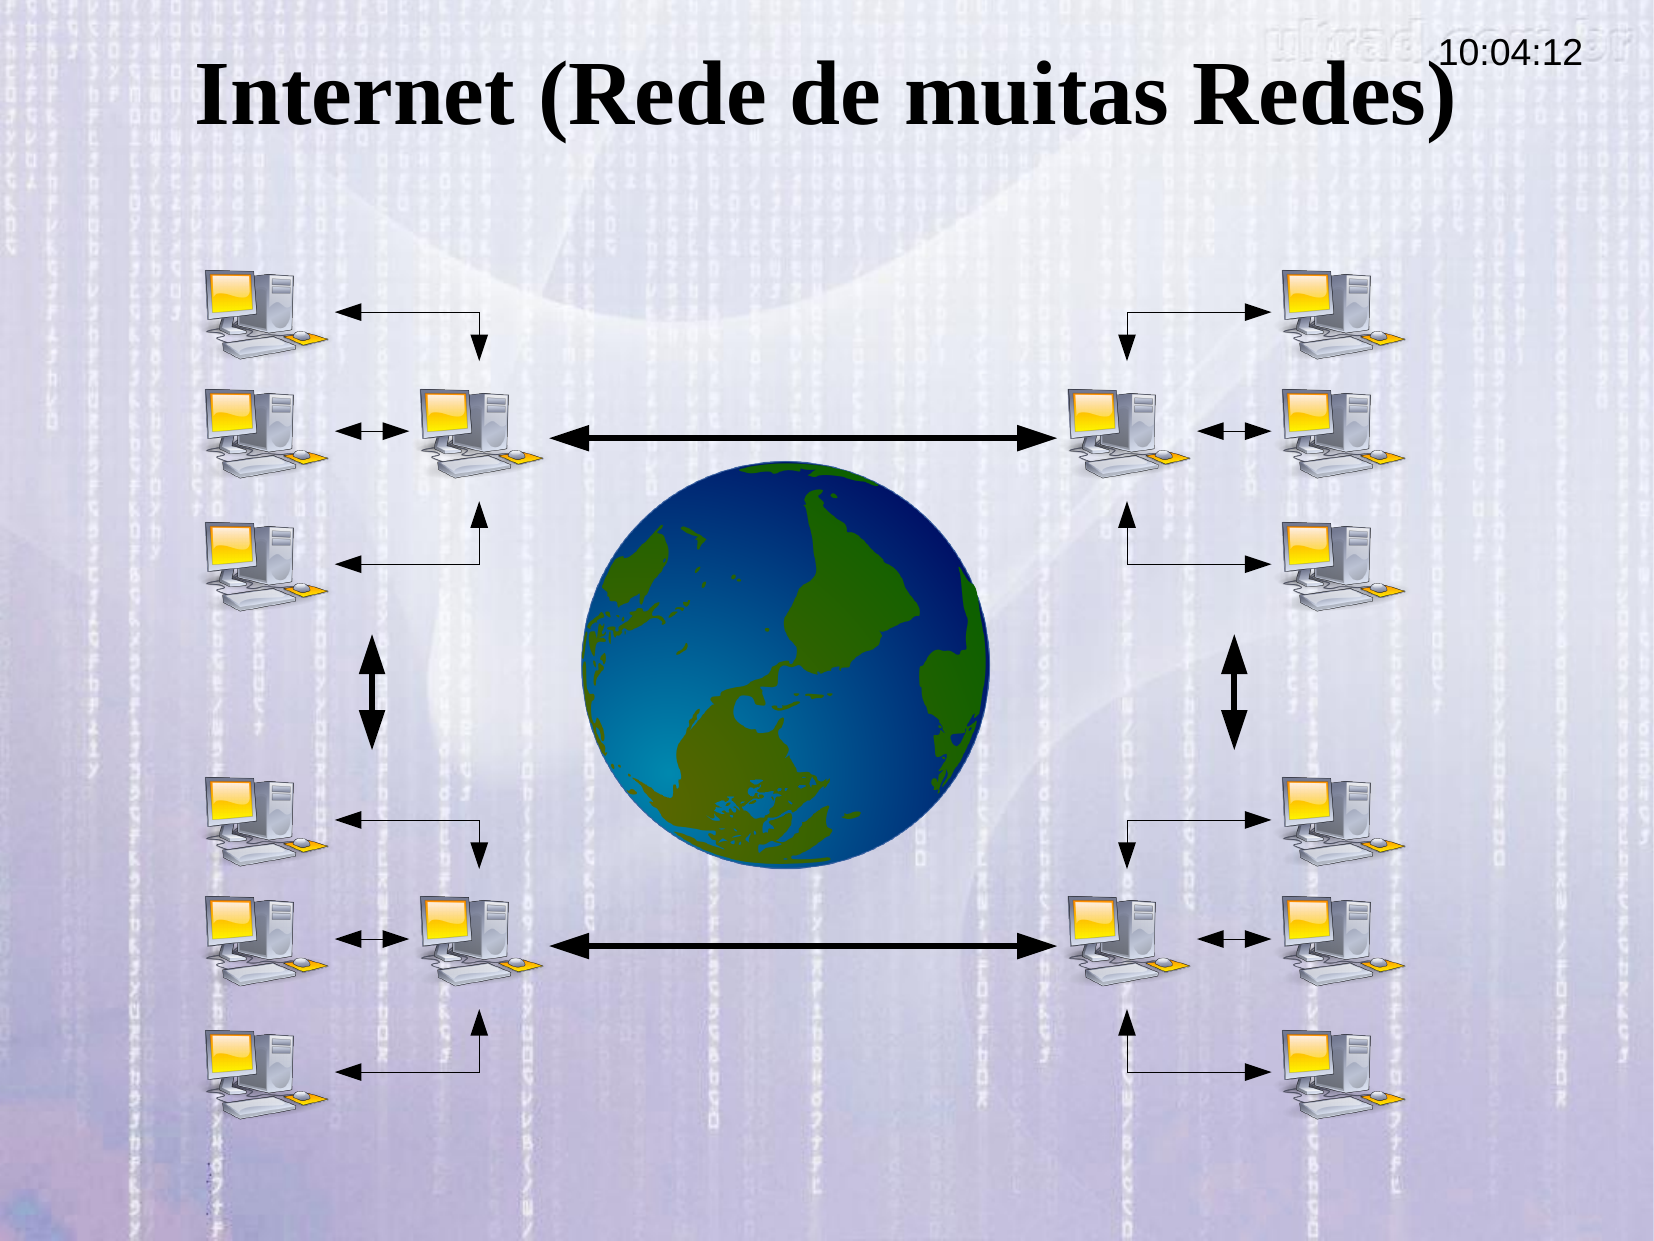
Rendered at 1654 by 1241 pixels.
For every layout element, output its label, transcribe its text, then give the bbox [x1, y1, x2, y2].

text_box Internet (Rede de muitas Redes) [29, 35, 1625, 171]
text_box 09:49:08 [1423, 23, 1631, 94]
picture [0, 0, 1654, 1241]
